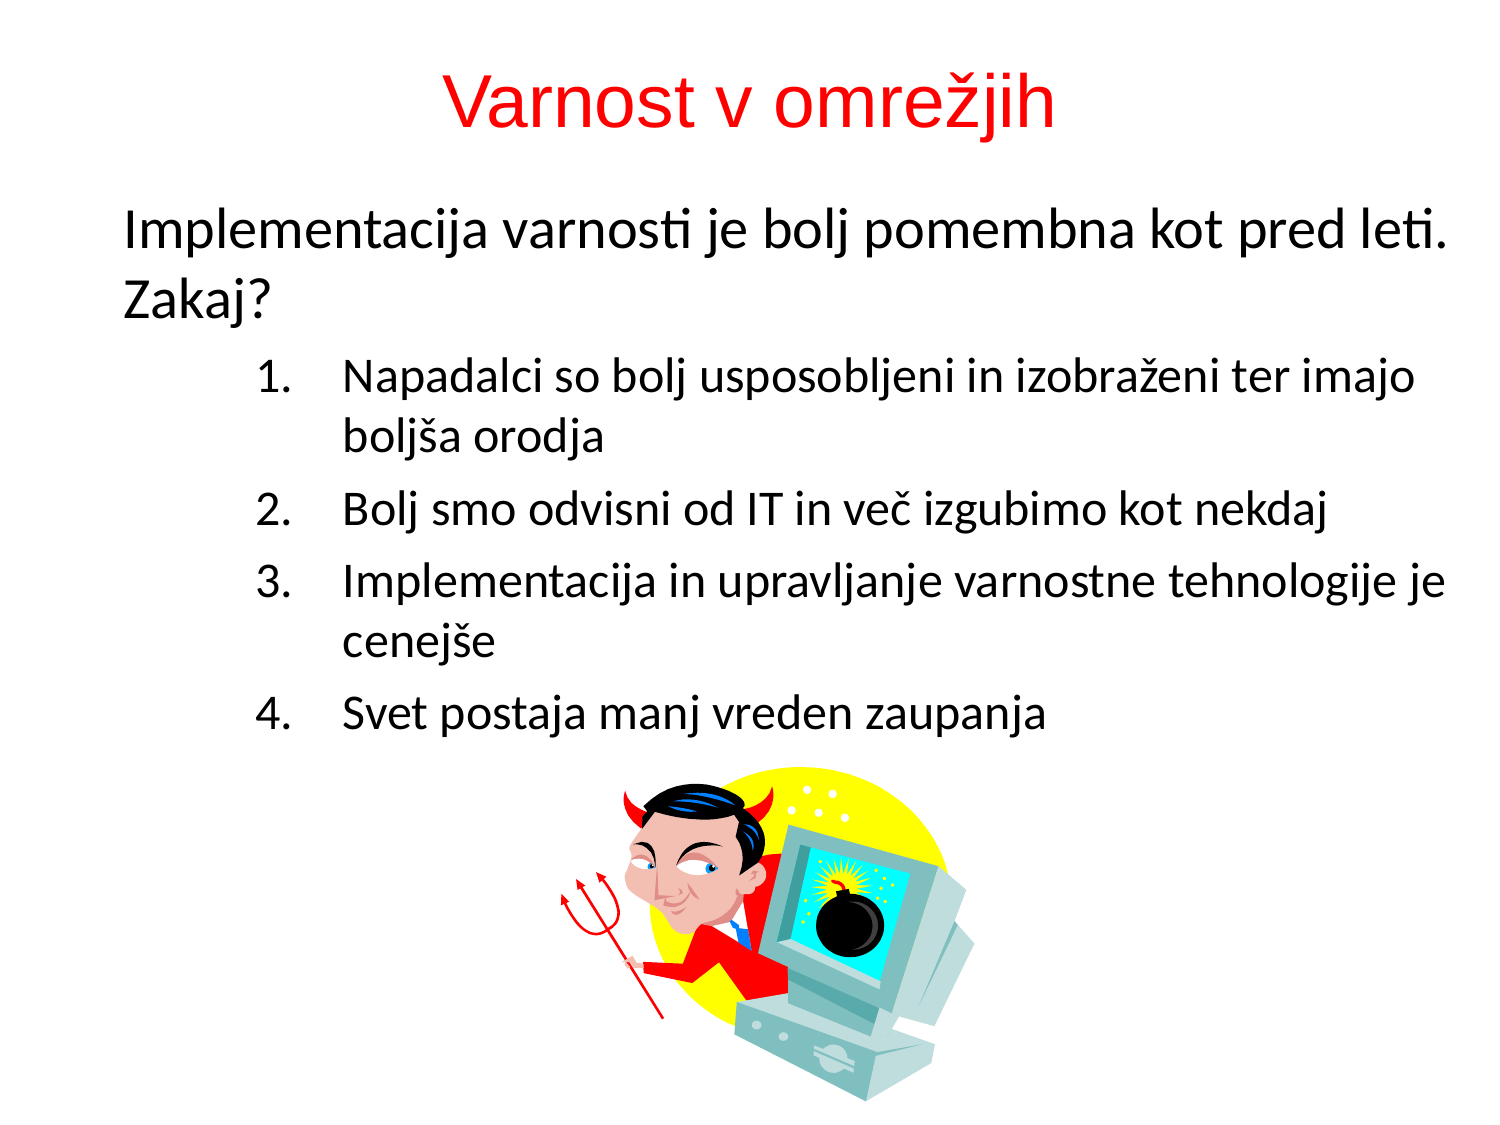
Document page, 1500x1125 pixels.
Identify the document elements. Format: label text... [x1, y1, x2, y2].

picture [560, 763, 975, 1102]
title Varnost v omrežjih [75, 45, 1426, 151]
list Implementacija varnosti je bolj pomembna kot pred leti. Zakaj? Napadalci so bolj usposobljeni in izobraženi ter imajo boljša orodja Bolj smo odvisni od IT in več izgubimo kot nekdaj Implementacija in upravljanje varnostne tehnologije je cenejše Svet postaja manj vreden zaupanja [108, 182, 1500, 1035]
